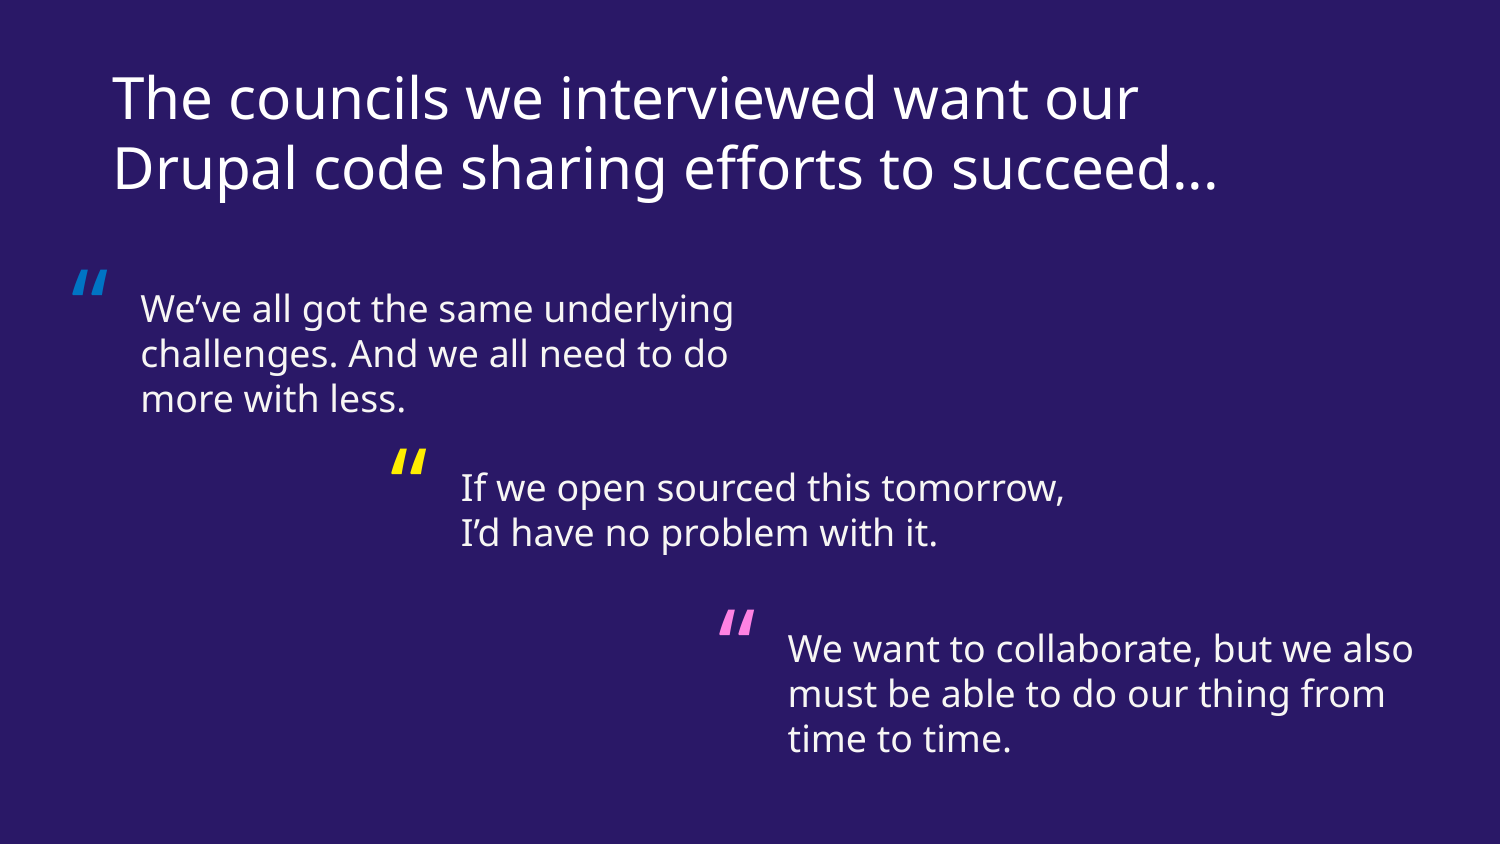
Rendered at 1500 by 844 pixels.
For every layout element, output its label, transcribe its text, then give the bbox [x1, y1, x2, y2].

text_box “ [390, 443, 449, 485]
text_box We want to collaborate, but we also must be able to do our thing from time to time. [787, 625, 1435, 760]
text_box “ [718, 605, 788, 660]
text_box We’ve all got the same underlying challenges. And we all need to do more with less. [140, 284, 750, 420]
text_box If we open sourced this tomorrow, I’d have no problem with it. [460, 463, 1103, 606]
text_box “ [71, 264, 141, 306]
list The councils we interviewed want our Drupal code sharing efforts to succeed... [112, 60, 1412, 140]
